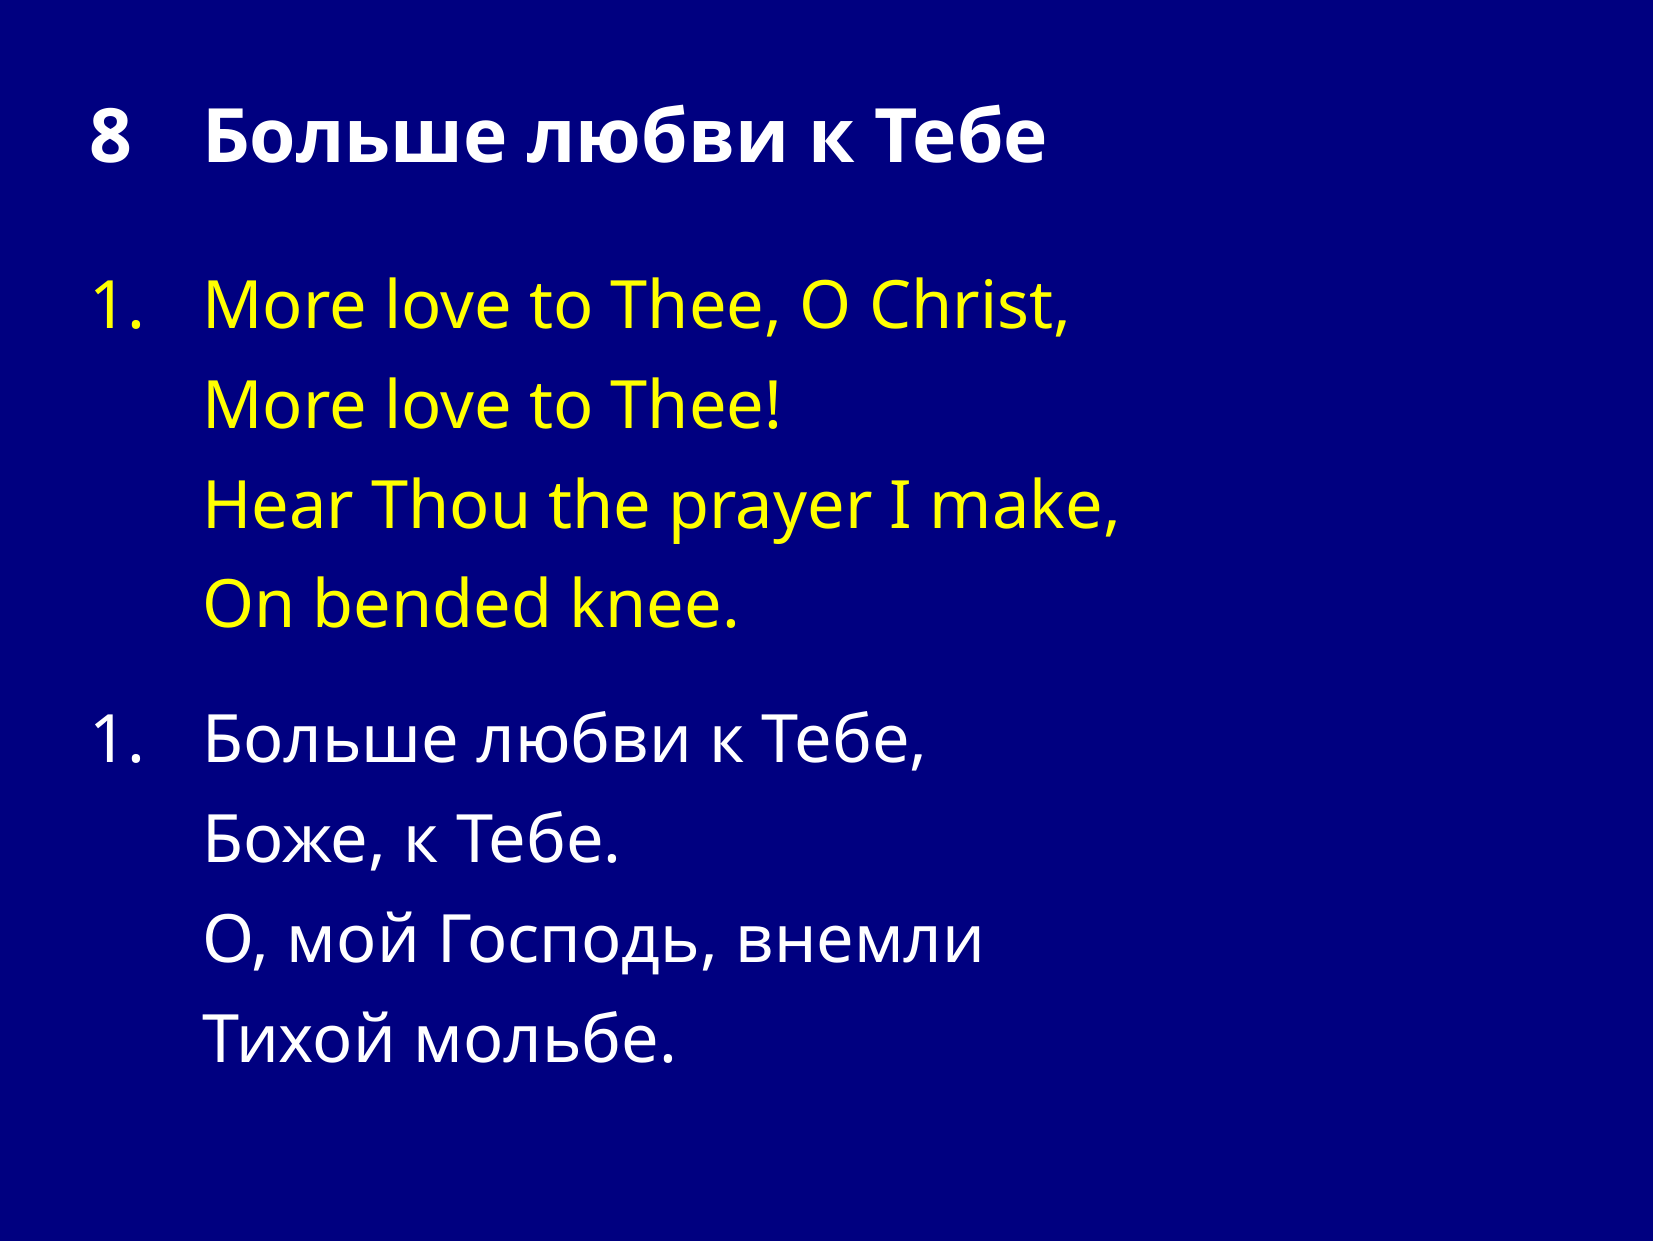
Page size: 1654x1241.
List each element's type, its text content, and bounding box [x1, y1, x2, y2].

text_box 1. Больше любви к Тебе, Боже, к Тебе. О, мой Господь, внемли Тихой мольбе. [75, 675, 1576, 1163]
text_box 1. More love to Thee, O Christ, More love to Thee! Hear Thou the prayer I make, On bended knee. [75, 188, 1576, 638]
text_box 8 Больше любви к Тебе [75, 75, 1576, 188]
